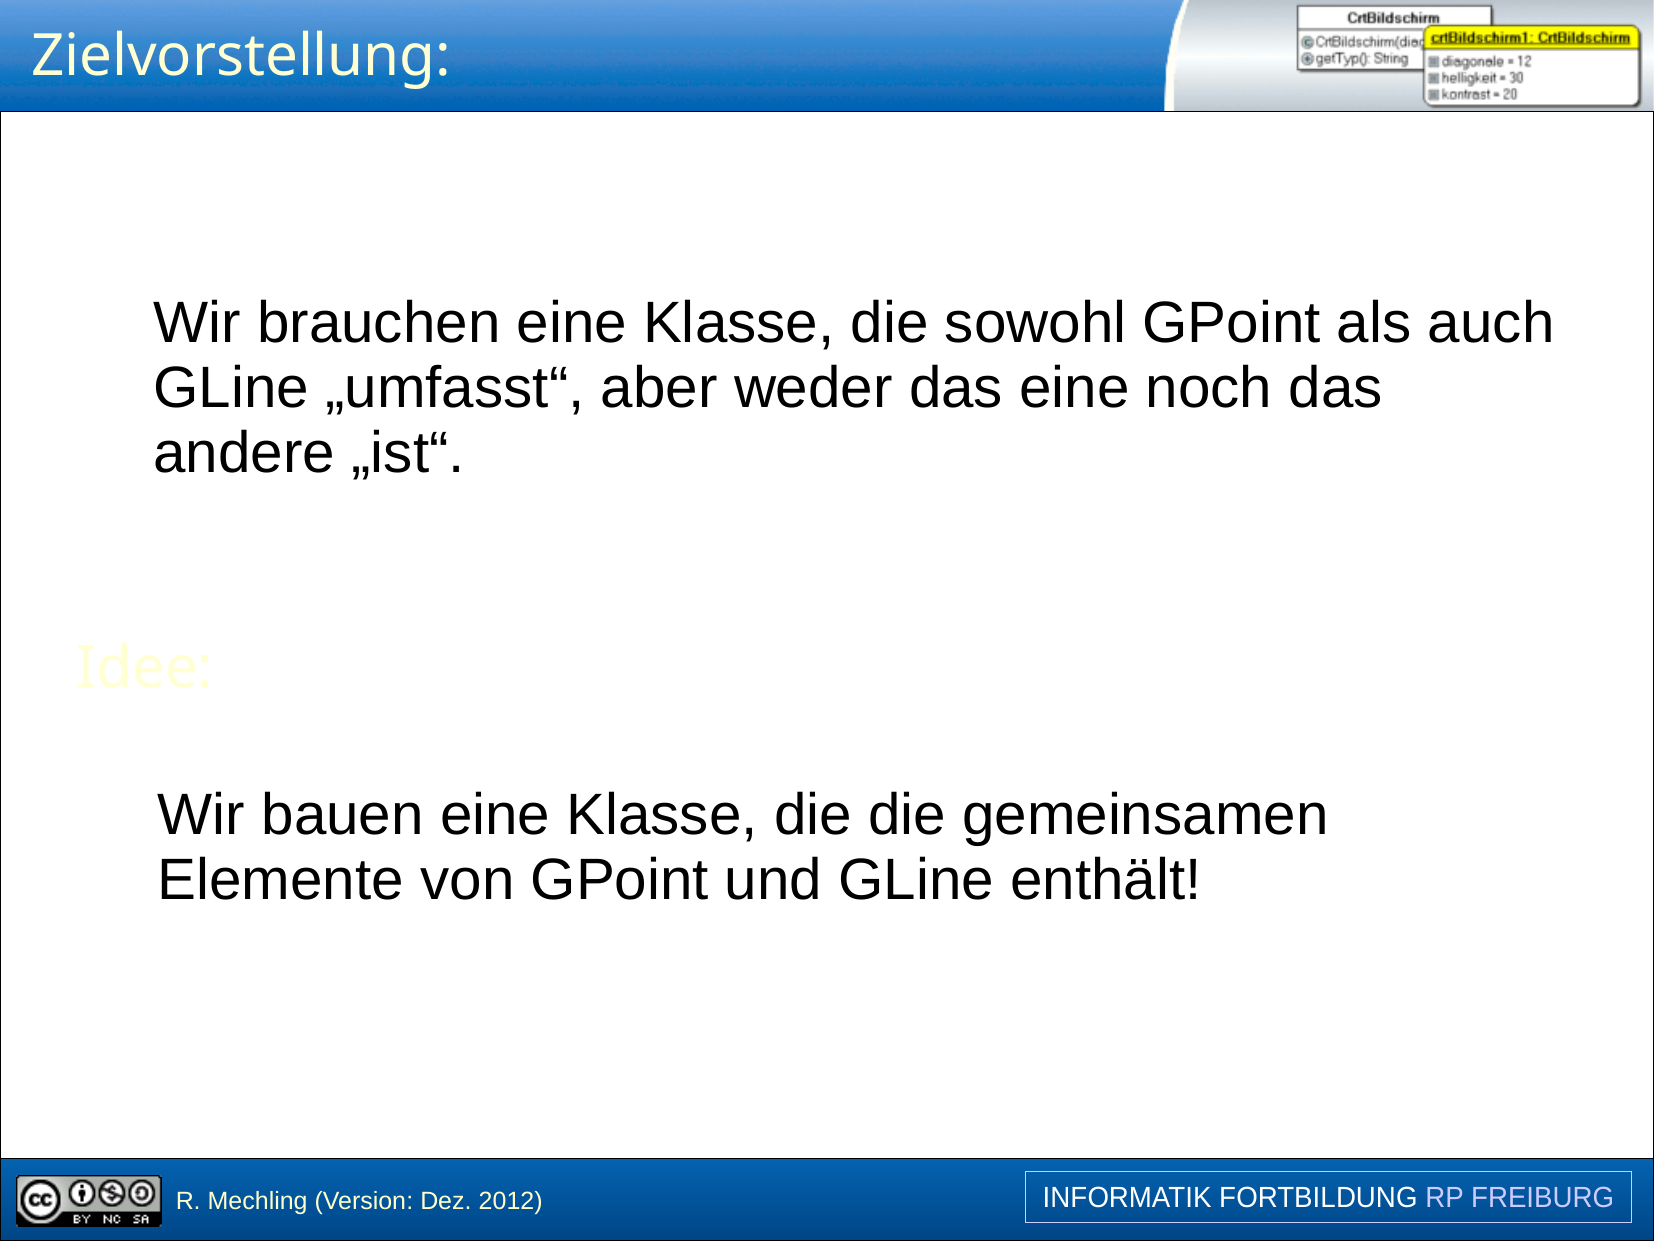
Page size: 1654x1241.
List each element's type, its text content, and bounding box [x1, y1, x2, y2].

picture [0, 0, 1654, 111]
title Idee: [76, 561, 1565, 769]
list Wir bauen eine Klasse, die die gemeinsamen Elemente von GPoint und GLine enthält! [86, 782, 1576, 945]
list Wir brauchen eine Klasse, die sowohl GPoint als auch GLine „umfasst“, aber weder das eine noch das andere „ist“. [82, 290, 1571, 532]
title Zielvorstellung: [31, 14, 1151, 92]
picture [16, 1175, 162, 1227]
